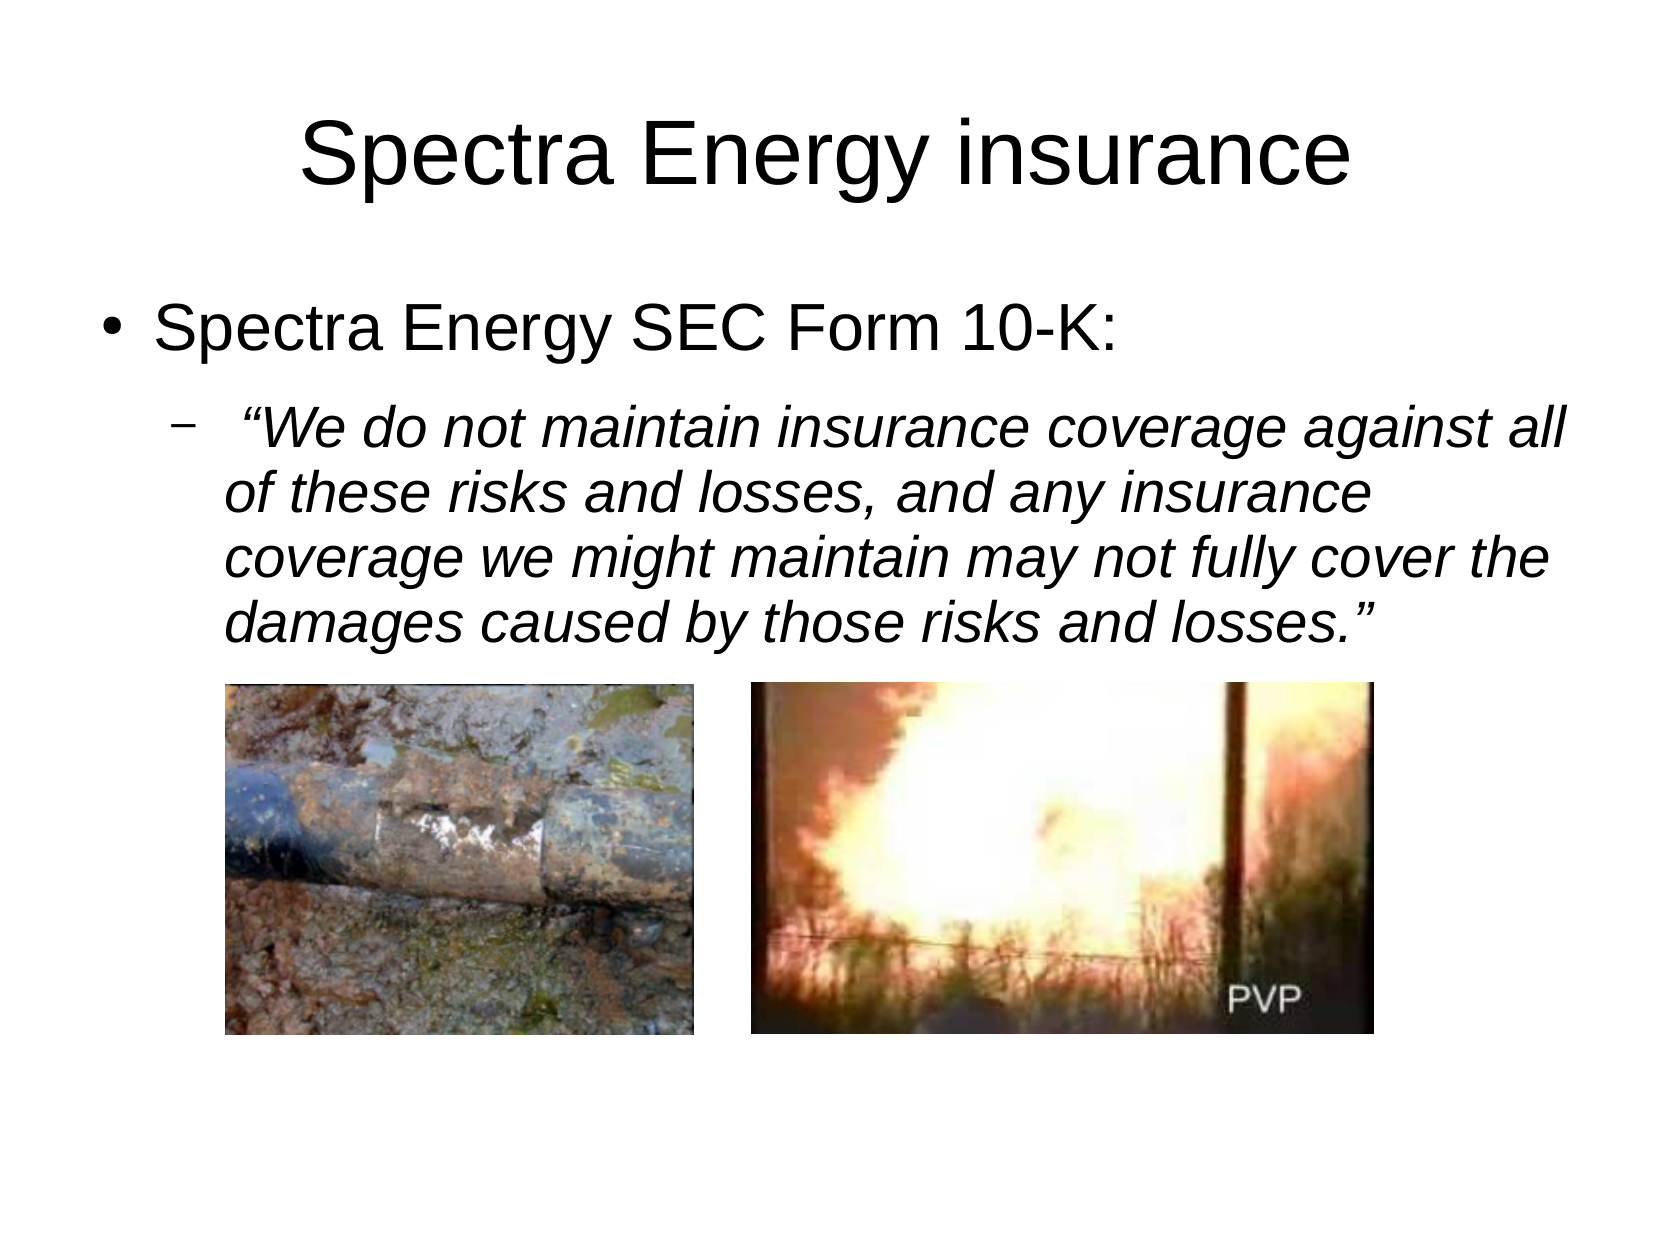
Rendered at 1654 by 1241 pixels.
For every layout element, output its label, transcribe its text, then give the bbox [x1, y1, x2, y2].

picture [751, 682, 1374, 1034]
list Spectra Energy SEC Form 10-K: “We do not maintain insurance coverage against all of these risks and losses, and any insurance coverage we might maintain may not fully cover the damages caused by those risks and losses.” [82, 290, 1571, 1010]
title Spectra Energy insurance [82, 49, 1571, 257]
picture [225, 684, 694, 1036]
